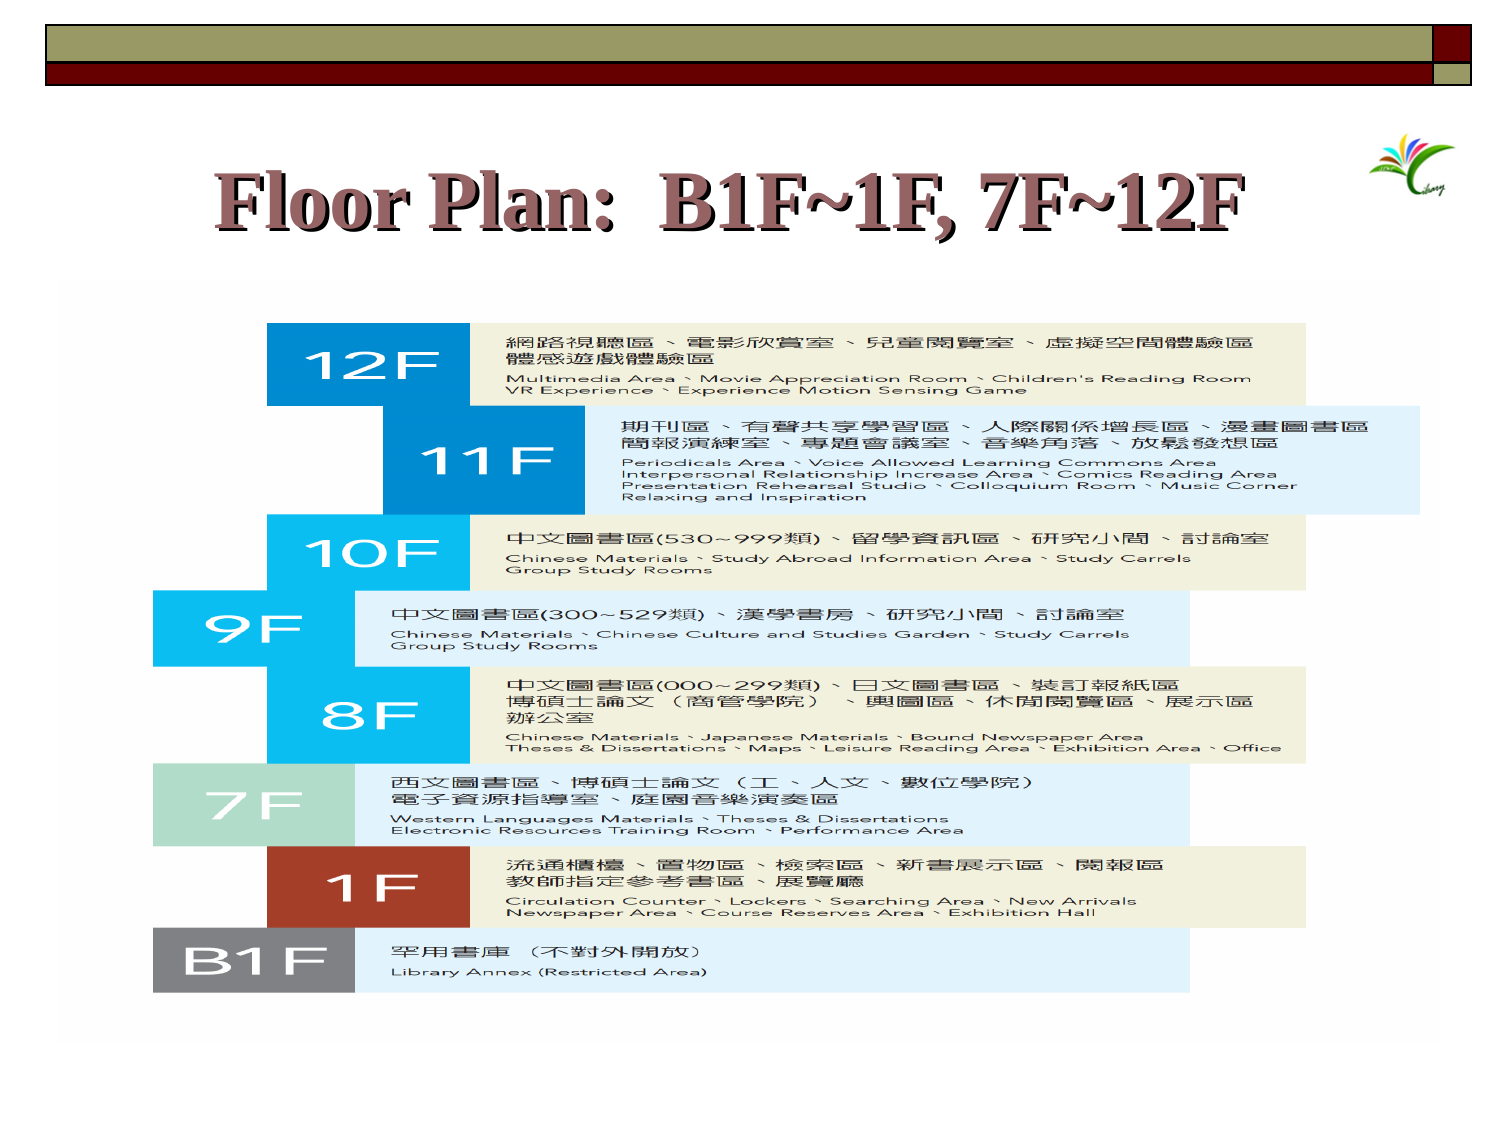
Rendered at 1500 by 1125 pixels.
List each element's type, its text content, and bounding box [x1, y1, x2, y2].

text_box Floor Plan: B1F~1F, 7F~12F [199, 137, 1300, 252]
picture [1364, 130, 1460, 201]
chart [58, 278, 1441, 1043]
